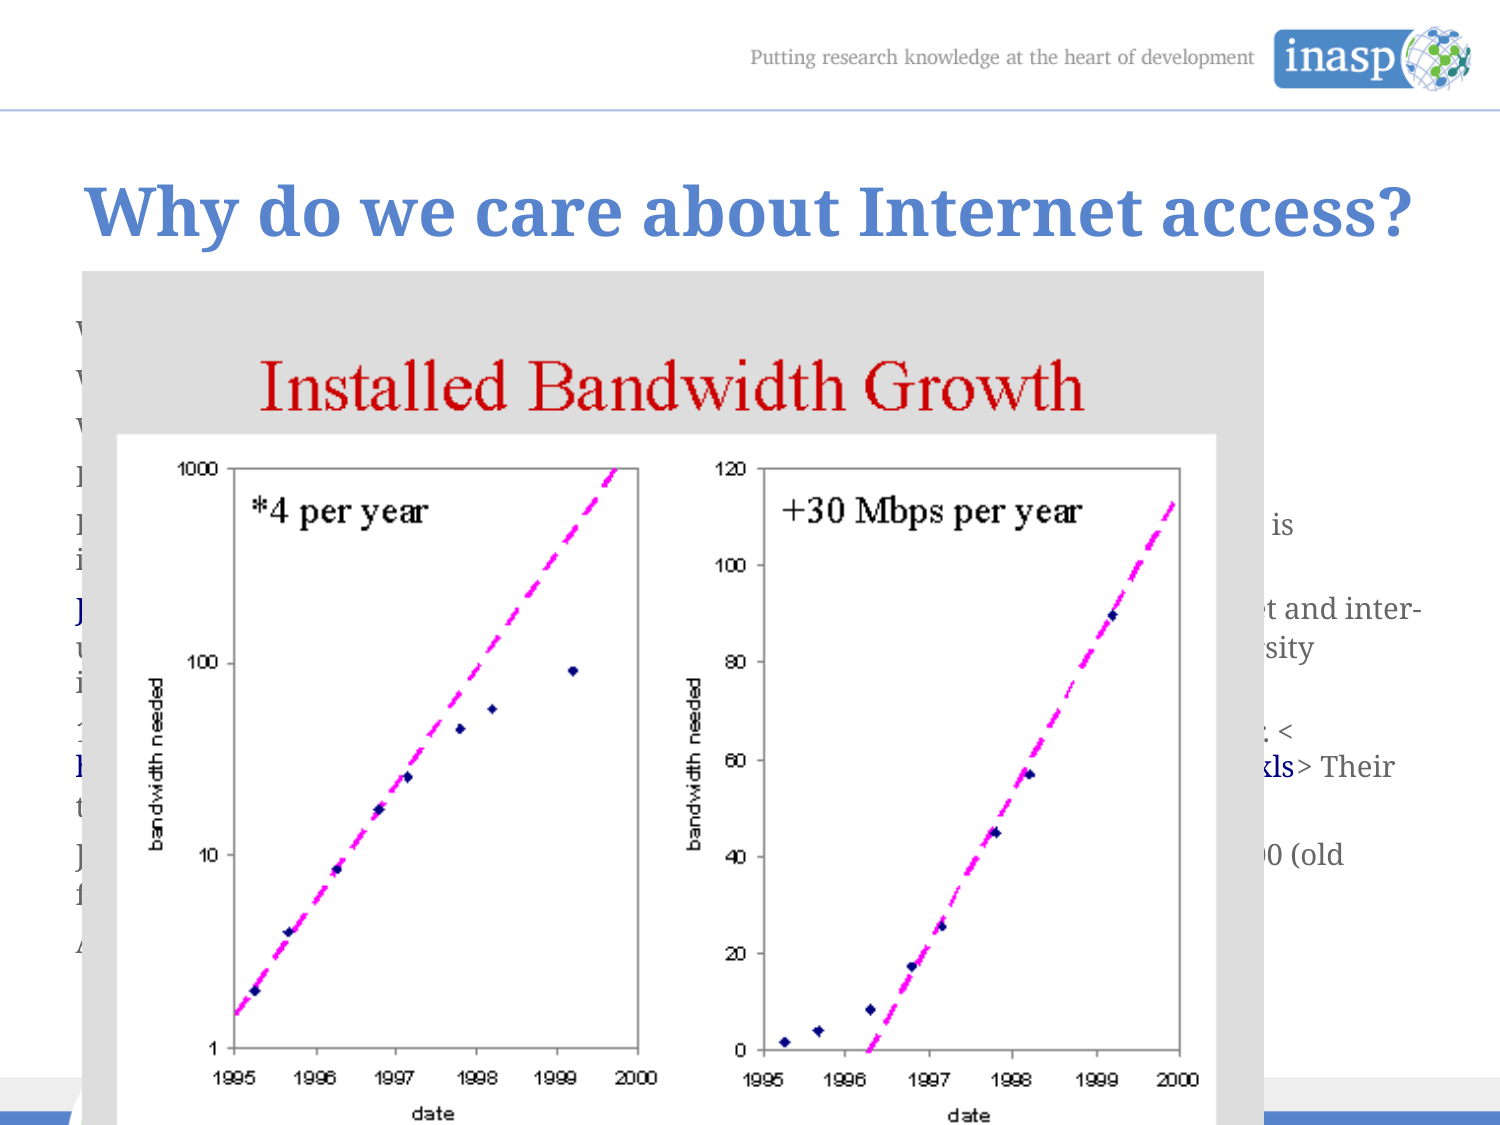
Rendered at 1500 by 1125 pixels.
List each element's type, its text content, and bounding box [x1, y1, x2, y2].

picture [0, 0, 1500, 1125]
title Why do we care about Internet access? [75, 129, 1426, 313]
list What is your Internet connection used for? Why else do you have a campus network? What if you didn't have one? What is it used for? Do you know? (Monitoring can tell you) How much do you spend on your campus network? On your Internet connection? Please share your views with the group about whether having an Internet connection is important to your university. JANET is the UK NREN (National Research and Education Network), providing Internet and inter-university connectivity, support and services. (Basically the equivalent of your University internet/NREN connection). 163 UK universities are connected, at an average cost of £32,000 (USD 50,000) per year. <https://community.ja.net/sites/default/files/network-charges-calculation-12-13-issue-1.xls> Their total budget is £6.4 million (USD 10 million). JANET installed bandwidth grew approximately 400% per year between 1995 and 2000 (old figures, I know): About 60% of JANET's traffic came from outside JANET (i.e. the Internet). [1264, 313, 1426, 967]
